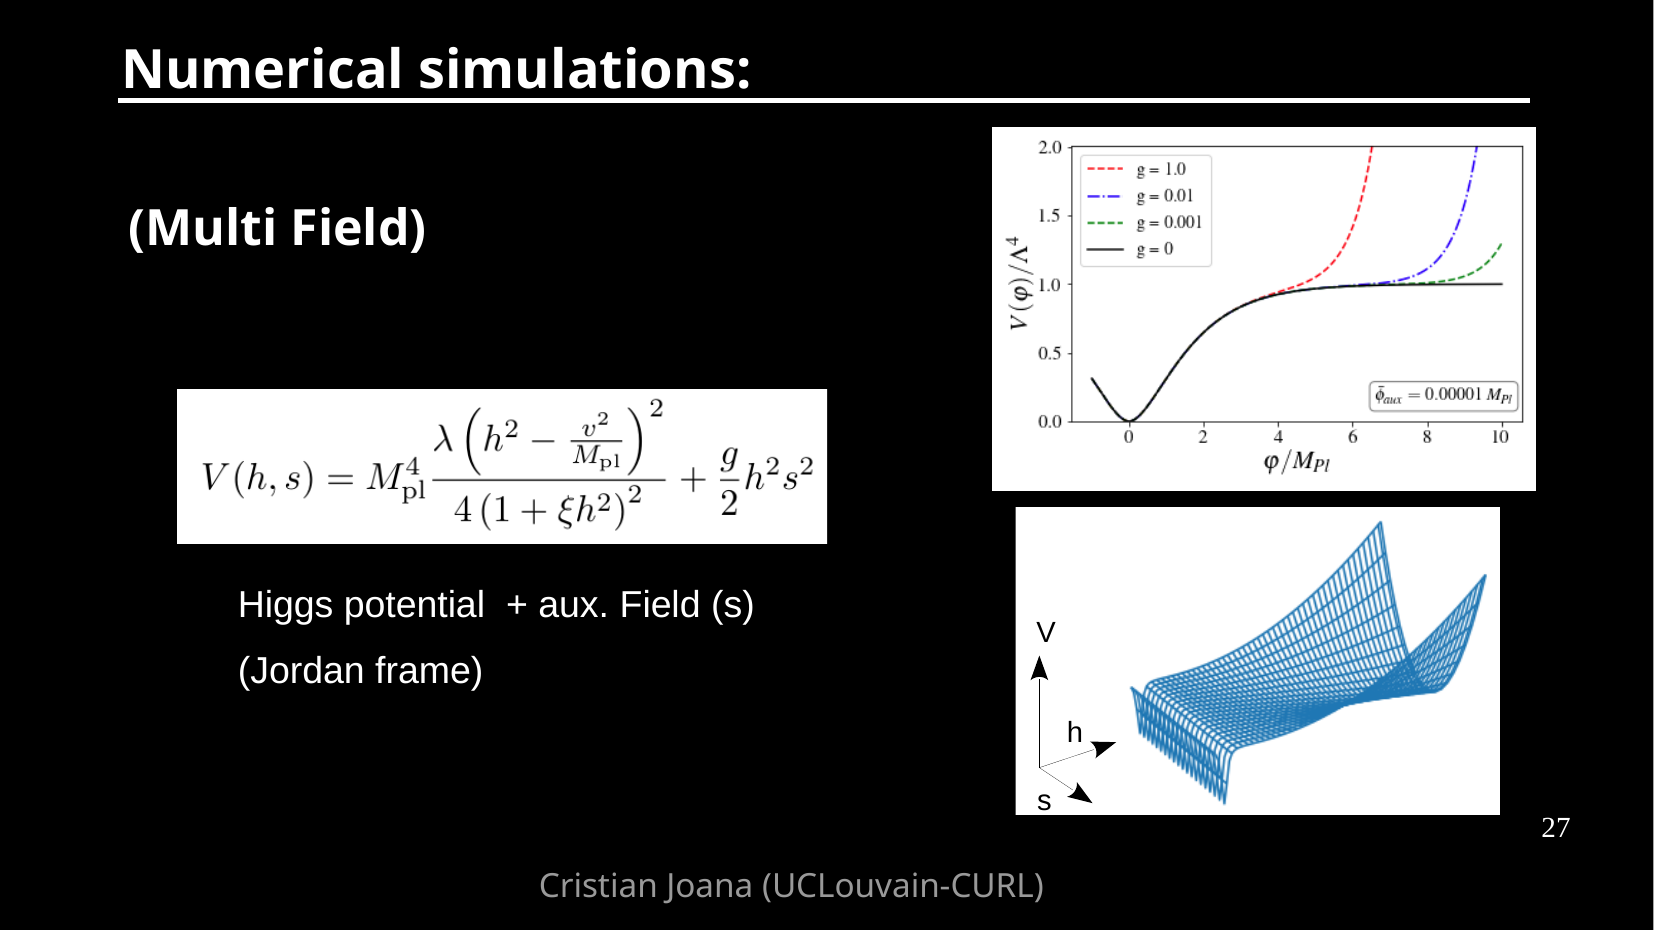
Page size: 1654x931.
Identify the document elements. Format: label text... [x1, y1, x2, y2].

picture [1015, 507, 1501, 815]
text_box h [1052, 708, 1158, 774]
text_box (Multi Field) [113, 184, 650, 296]
picture [177, 389, 828, 544]
text_box Higgs potential + aux. Field (s) (Jordan frame) [223, 576, 790, 741]
text_box V [1021, 608, 1058, 656]
text_box Cristian Joana (UCLouvain-CURL) [443, 854, 1141, 907]
picture [992, 127, 1536, 491]
text_box Numerical simulations: [0, 23, 1654, 107]
text_box s [1022, 776, 1128, 842]
